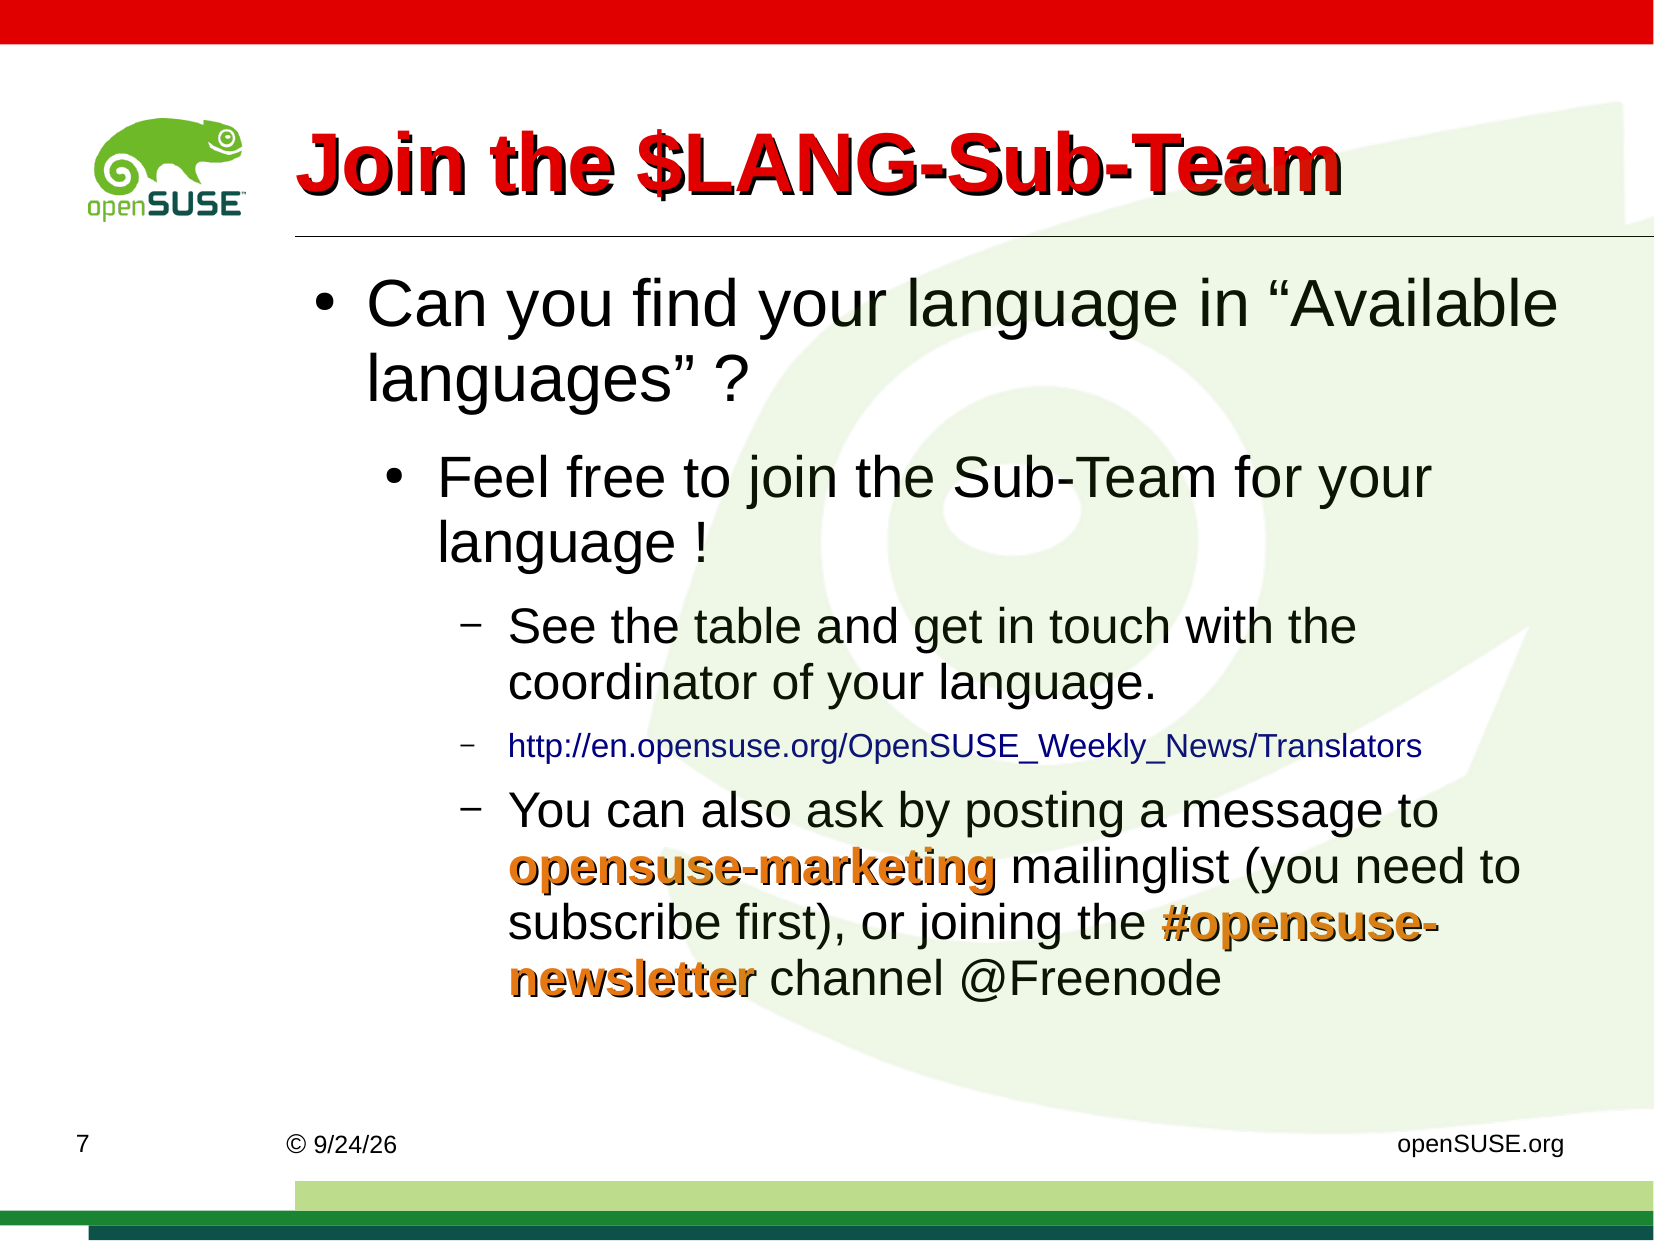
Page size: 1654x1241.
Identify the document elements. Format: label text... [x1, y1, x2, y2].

list Can you find your language in “Available languages” ? Feel free to join the Sub-Team for your language ! See the table and get in touch with the coordinator of your language. http://en.opensuse.org/OpenSUSE_Weekly_News/Translators You can also ask by posting a message to opensuse-marketing mailinglist (you need to subscribe first), or joining the #opensuse-newsletter channel @Freenode [295, 265, 625, 1109]
title Join the $LANG-Sub-Team [295, 117, 625, 208]
text_box [0, 0, 1654, 45]
text_box [0, 1181, 1654, 1241]
picture [625, 86, 1654, 1177]
text_box <番号> [77, 1122, 189, 1164]
text_box © 5/10/09 Satoru Matsumoto [271, 1122, 625, 1166]
picture [88, 118, 246, 222]
